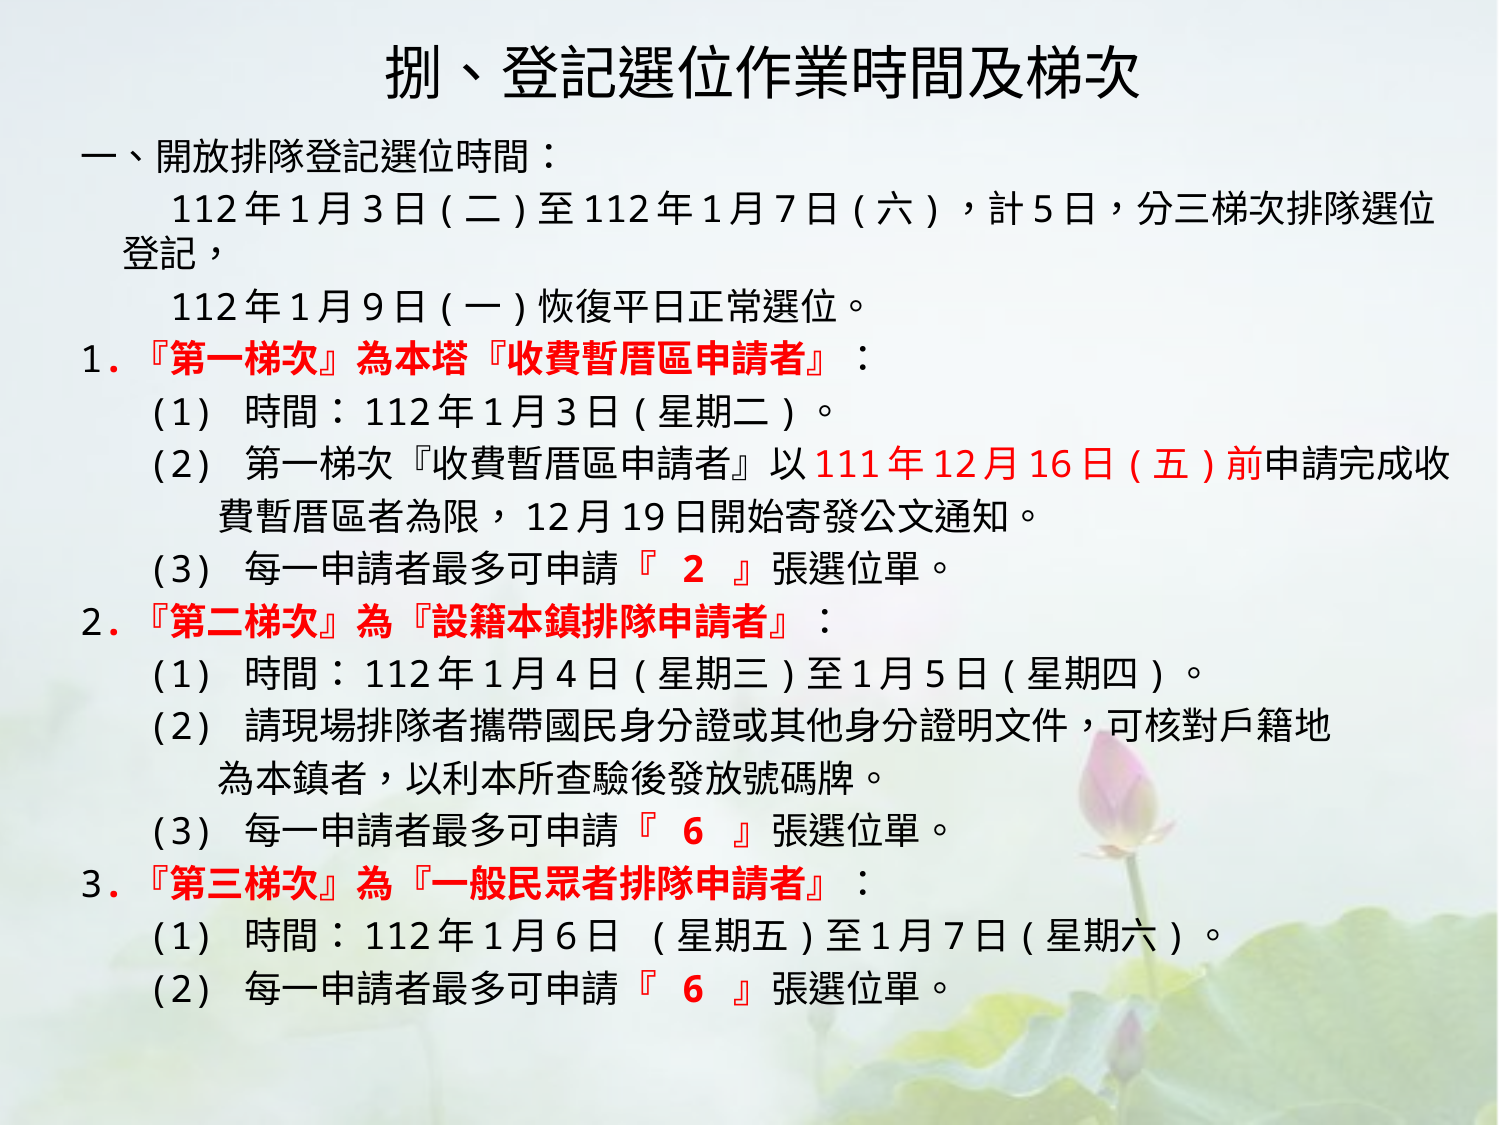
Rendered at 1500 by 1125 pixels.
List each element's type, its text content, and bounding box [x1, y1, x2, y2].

list 一、開放排隊登記選位時間： 112年1月3日(二)至112年1月7日(六)，計5日，分三梯次排隊選位登記， 112年1月9日(一)恢復平日正常選位。 1.『第一梯次』為本塔『收費暫厝區申請者』： (1) 時間：112年1月3日(星期二)。 (2) 第一梯次『收費暫厝區申請者』以111年12月16日(五)前申請完成收 費暫厝區者為限，12月19日開始寄發公文通知。 (3) 每一申請者最多可申請『 2 』張選位單。 2.『第二梯次』為『設籍本鎮排隊申請者』： (1) 時間：112年1月4日(星期三)至1月5日(星期四)。 (2) 請現場排隊者攜帶國民身分證或其他身分證明文件，可核對戶籍地 為本鎮者，以利本所查驗後發放號碼牌。 (3) 每一申請者最多可申請『 6 』張選位單。 3.『第三梯次』為『一般民眾者排隊申請者』： (1) 時間：112年1月6日 (星期五)至1月7日(星期六)。 (2) 每一申請者最多可申請『 6 』張選位單。 [64, 125, 1471, 1059]
title 捌、登記選位作業時間及梯次 [88, 19, 1439, 124]
